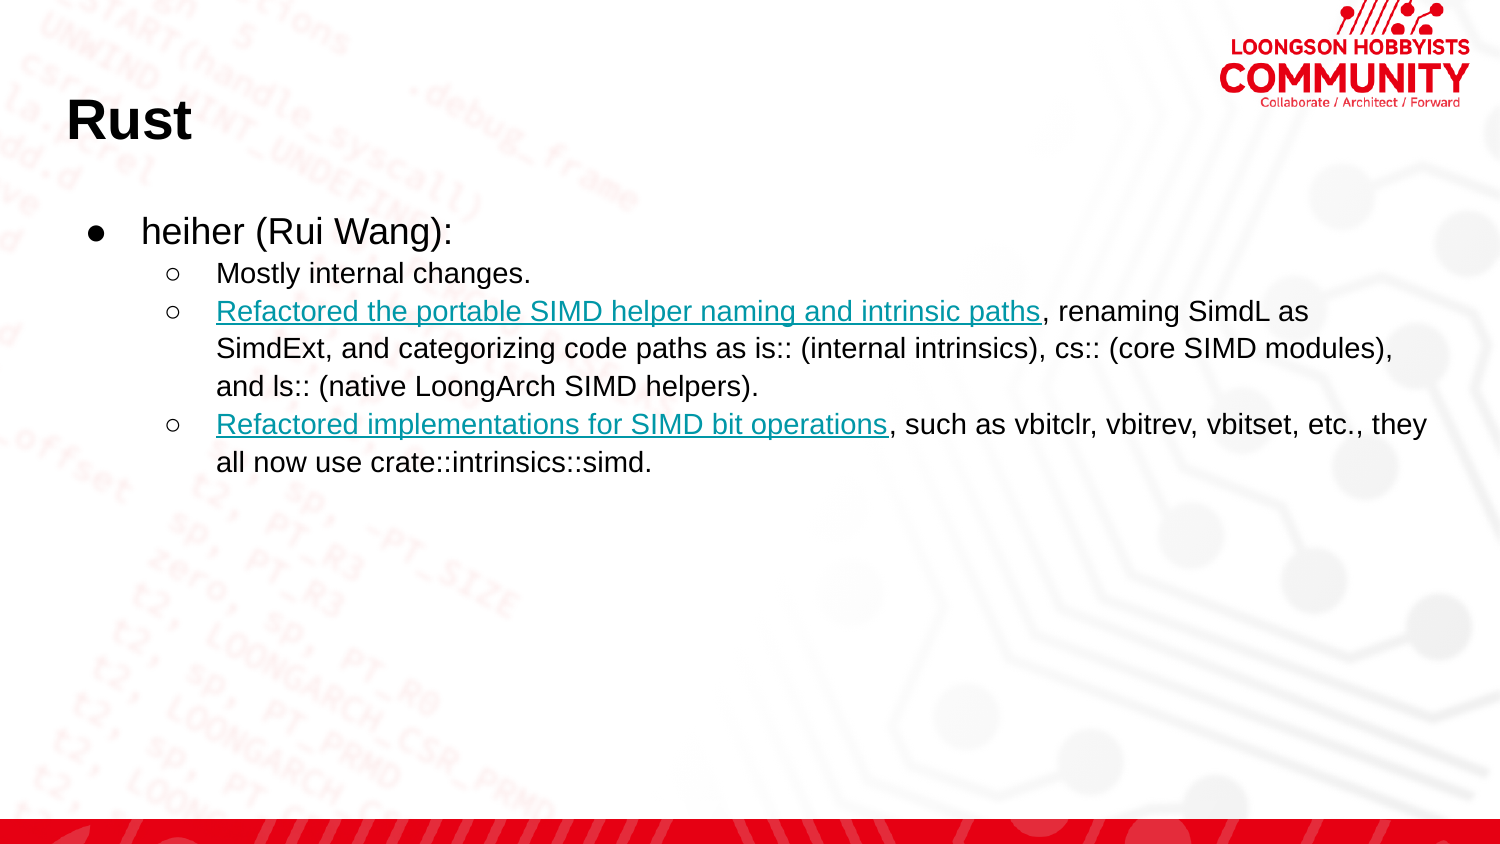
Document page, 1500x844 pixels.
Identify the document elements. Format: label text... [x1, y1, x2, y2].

picture [0, 0, 1500, 844]
list heiher (Rui Wang): Mostly internal changes. Refactored the portable SIMD helper naming and intrinsic paths, renaming SimdL as SimdExt, and categorizing code paths as is:: (internal intrinsics), cs:: (core SIMD modules), and ls:: (native LoongArch SIMD helpers). Refactored implementations for SIMD bit operations, such as vbitclr, vbitrev, vbitset, etc., they all now use crate::intrinsics::simd. [51, 189, 1449, 750]
title Rust [51, 72, 1449, 167]
